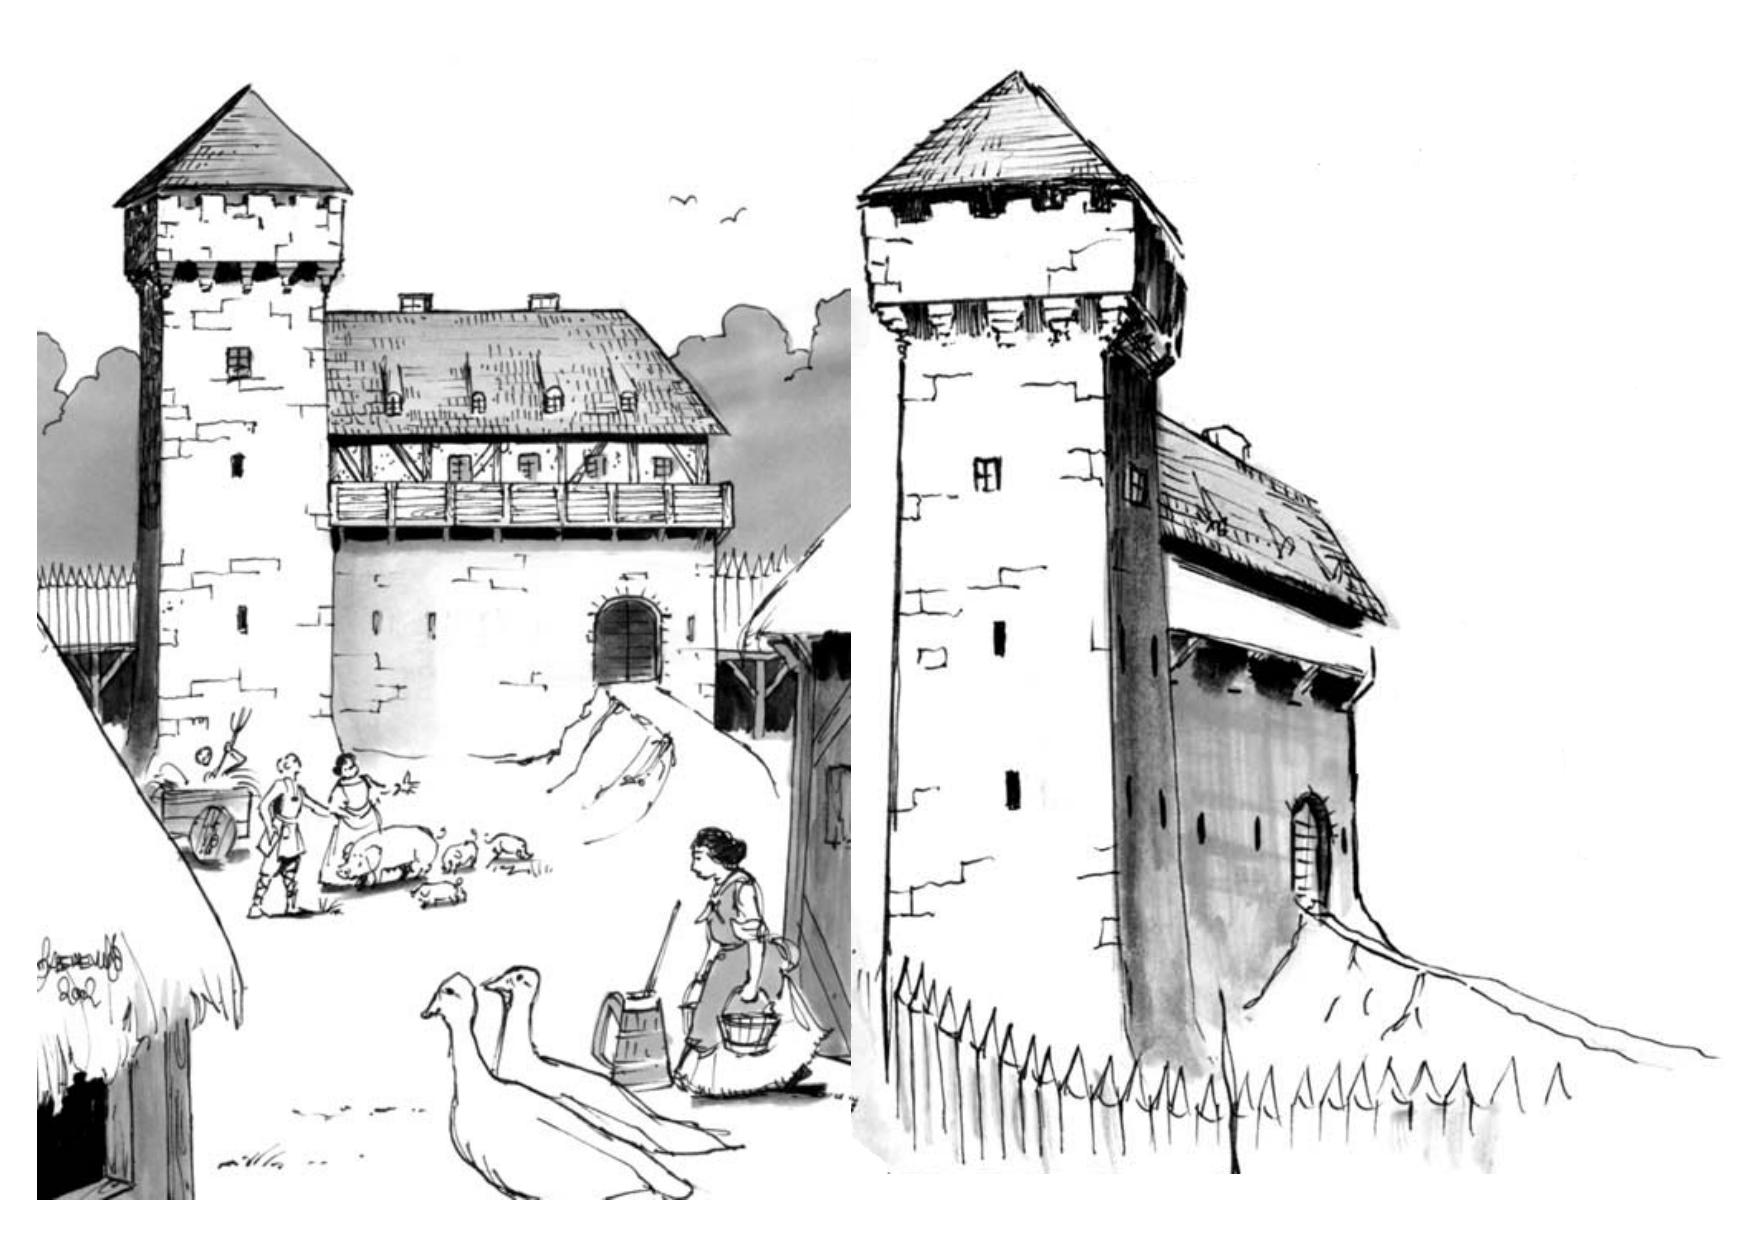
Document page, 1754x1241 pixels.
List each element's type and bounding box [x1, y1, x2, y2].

picture [37, 40, 1725, 1200]
